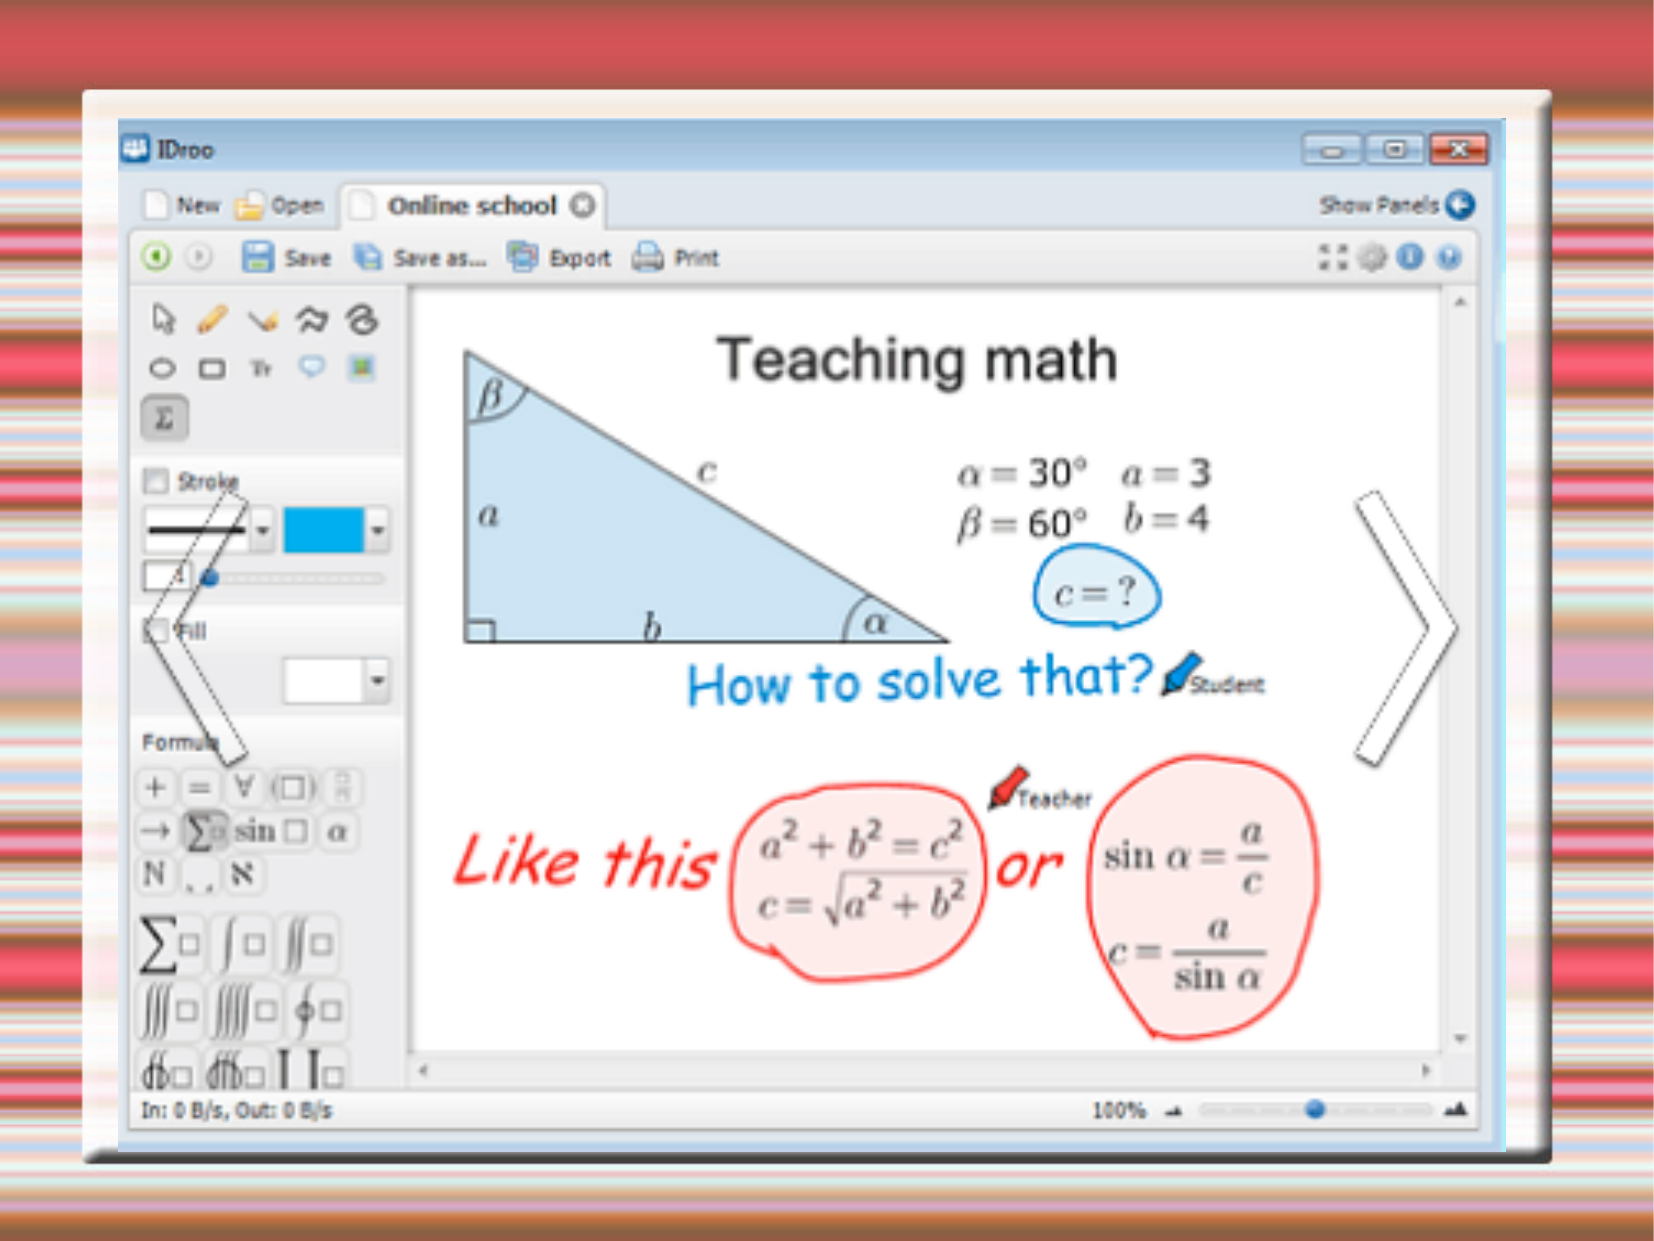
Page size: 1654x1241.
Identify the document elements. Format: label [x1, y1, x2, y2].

picture [118, 118, 1506, 1152]
